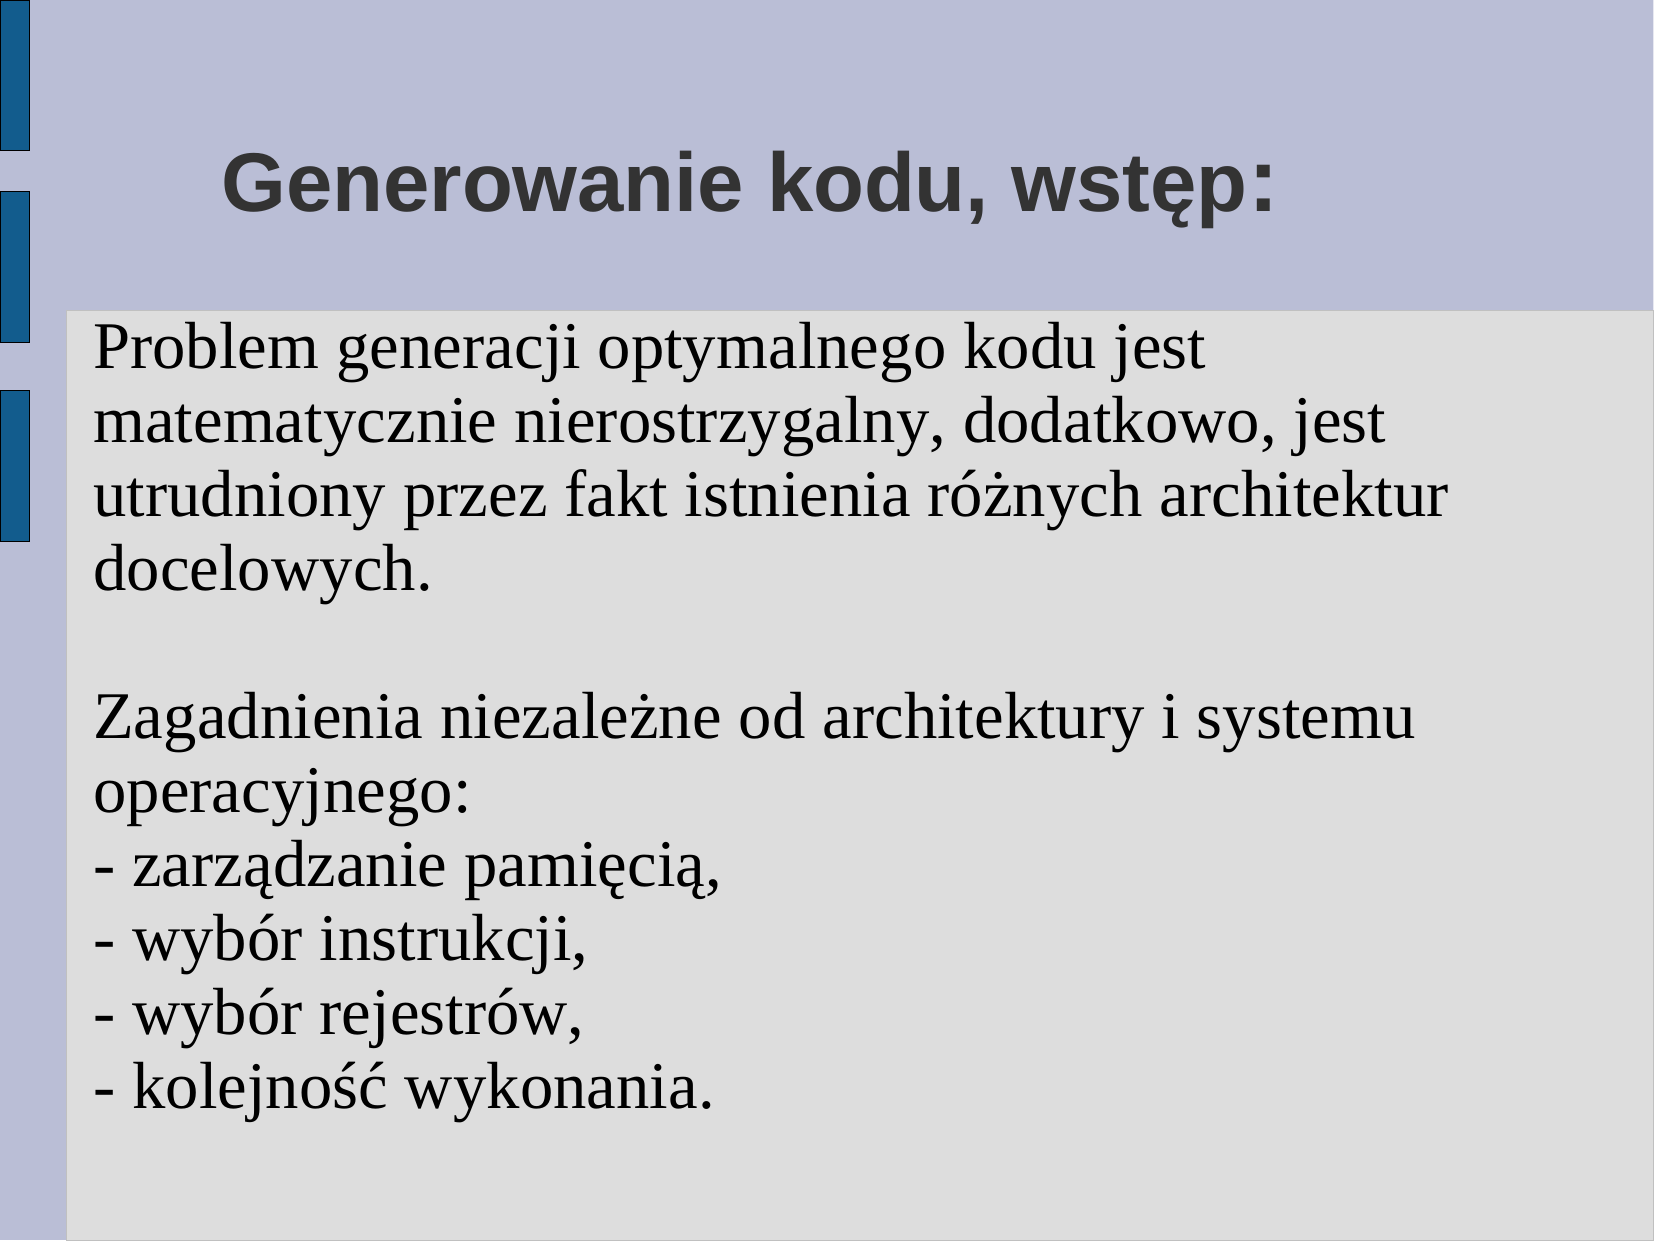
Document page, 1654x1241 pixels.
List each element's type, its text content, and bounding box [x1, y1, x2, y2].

text_box Problem generacji optymalnego kodu jest matematycznie nierostrzygalny, dodatkowo, jest utrudniony przez fakt istnienia różnych architektur docelowych. Zagadnienia niezależne od architektury i systemu operacyjnego: - zarządzanie pamięcią, - wybór instrukcji, - wybór rejestrów, - kolejność wykonania. [93, 308, 1617, 1241]
title Generowanie kodu, wstęp: [112, 85, 1388, 274]
